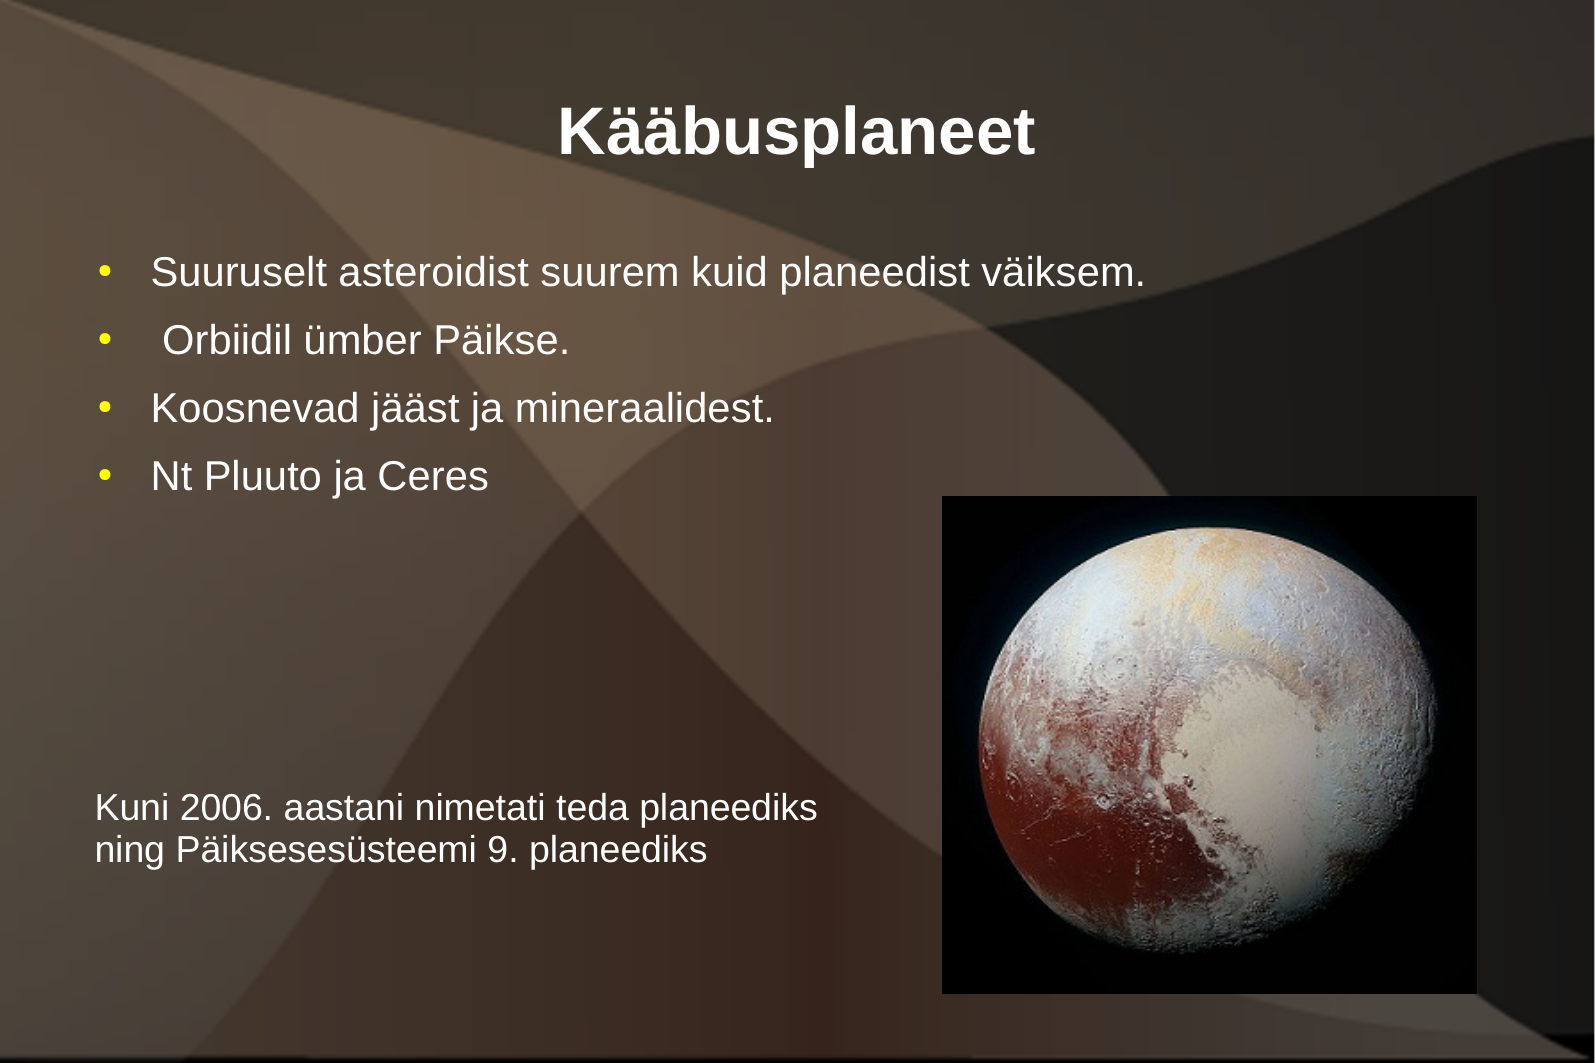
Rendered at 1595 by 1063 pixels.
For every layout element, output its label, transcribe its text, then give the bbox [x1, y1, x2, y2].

list Suuruselt asteroidist suurem kuid planeedist väiksem. Orbiidil ümber Päikse. Koosnevad jääst ja mineraalidest. Nt Pluuto ja Ceres [79, 248, 1515, 951]
title Kääbusplaneet [79, 42, 1515, 220]
text_box Kuni 2006. aastani nimetati teda planeediks ning Päiksesesüsteemi 9. planeediks [79, 779, 898, 879]
picture [0, 0, 1595, 1063]
